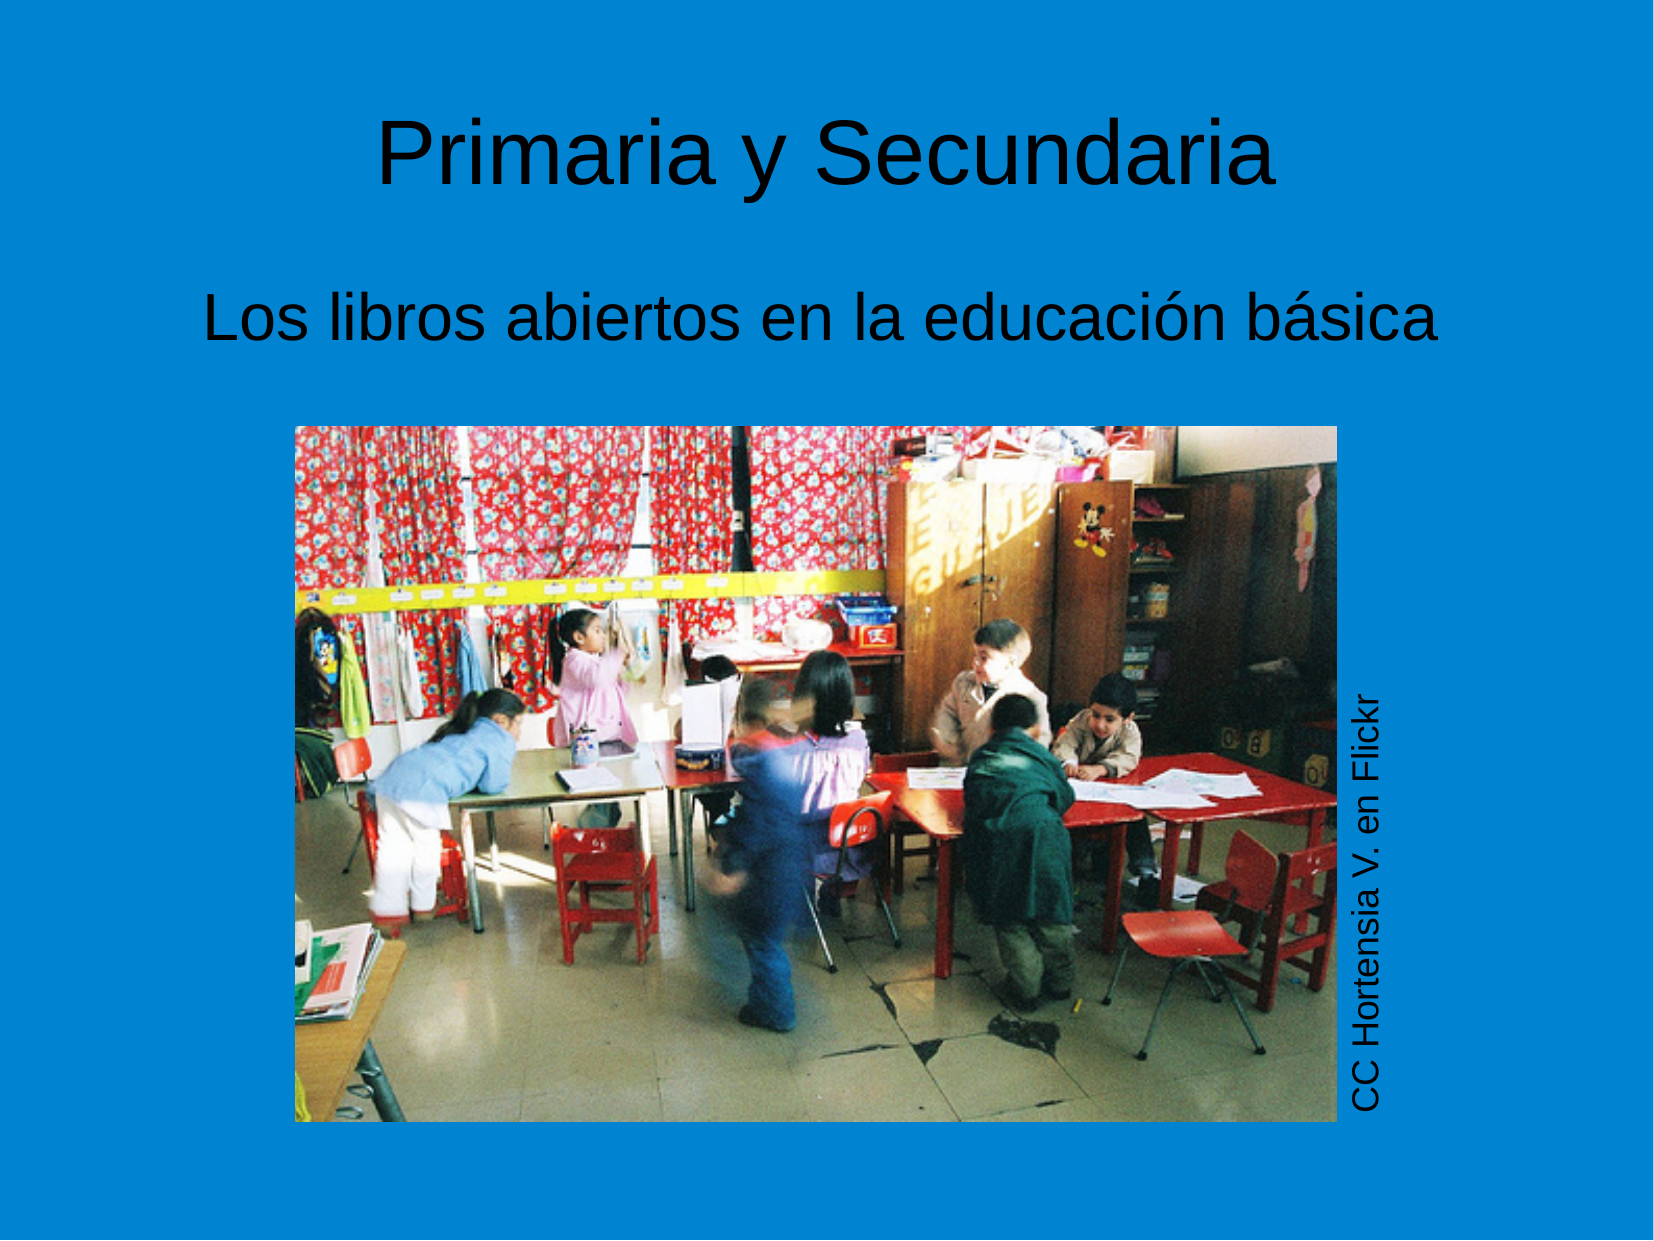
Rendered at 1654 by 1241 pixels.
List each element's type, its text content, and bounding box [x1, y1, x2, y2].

text_box CC Hortensia V. en Flickr [1336, 679, 1394, 1129]
picture [295, 426, 1337, 1123]
subtitle Los libros abiertos en la educación básica [76, 259, 1565, 376]
title Primaria y Secundaria [82, 49, 1571, 257]
